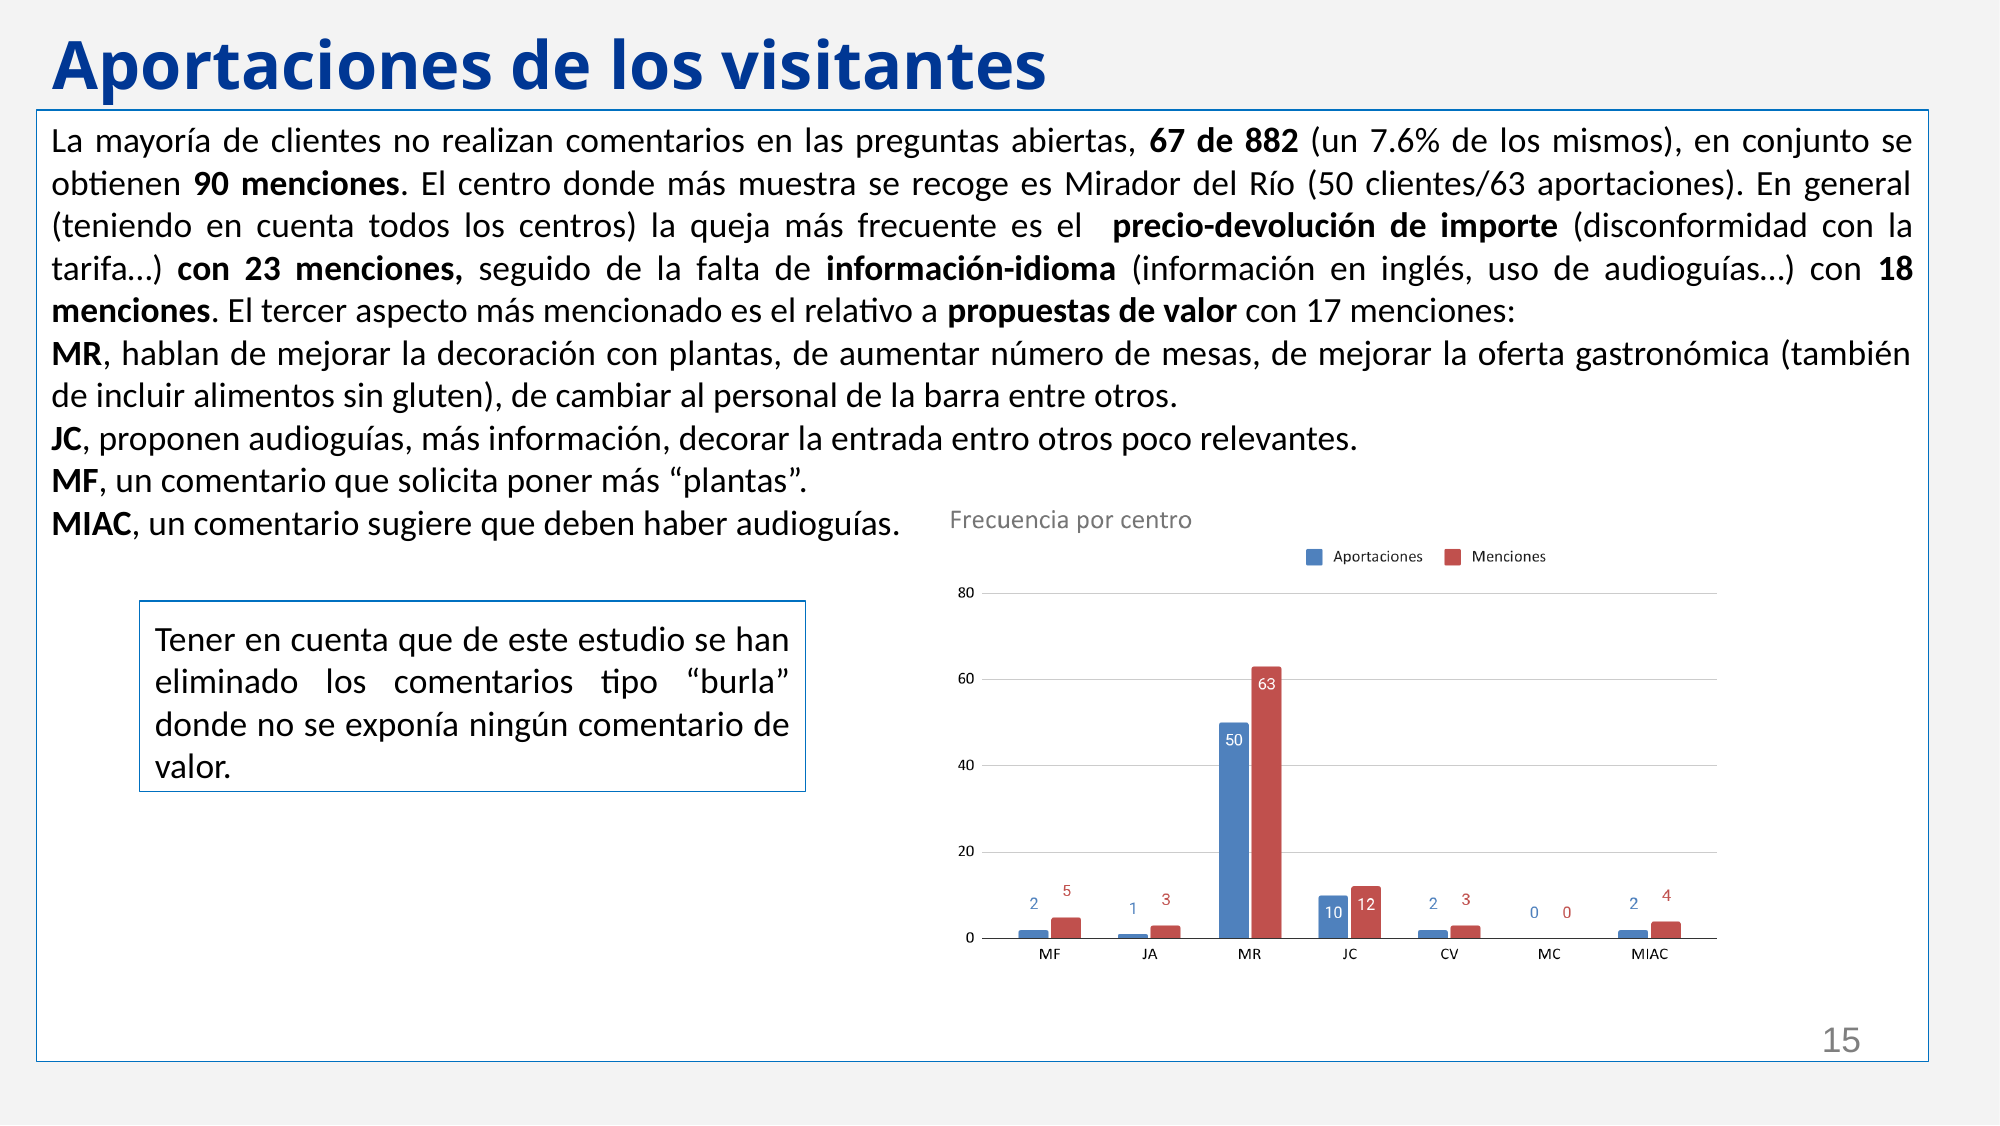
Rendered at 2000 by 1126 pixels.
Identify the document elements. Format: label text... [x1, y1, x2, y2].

text_box Tener en cuenta que de este estudio se han eliminado los comentarios tipo “burla” donde no se exponía ningún comentario de valor. [139, 601, 806, 792]
text_box La mayoría de clientes no realizan comentarios en las preguntas abiertas, 67 de 882 (un 7.6% de los mismos), en conjunto se obtienen 90 menciones. El centro donde más muestra se recoge es Mirador del Río (50 clientes/63 aportaciones). En general (teniendo en cuenta todos los centros) la queja más frecuente es el precio-devolución de importe (disconformidad con la tarifa…) con 23 menciones, seguido de la falta de información-idioma (información en inglés, uso de audioguías…) con 18 menciones. El tercer aspecto más mencionado es el relativo a propuestas de valor con 17 menciones: MR, hablan de mejorar la decoración con plantas, de aumentar número de mesas, de mejorar la oferta gastronómica (también de incluir alimentos sin gluten), de cambiar al personal de la barra entre otros. JC, proponen audioguías, más información, decorar la entrada entro otros poco relevantes. MF, un comentario que solicita poner más “plantas”. MIAC, un comentario sugiere que deben haber audioguías. [36, 109, 1929, 1062]
text_box Aportaciones de los visitantes [52, 0, 1945, 126]
slide_number <number> [1412, 1008, 1880, 1069]
picture [924, 482, 1742, 988]
